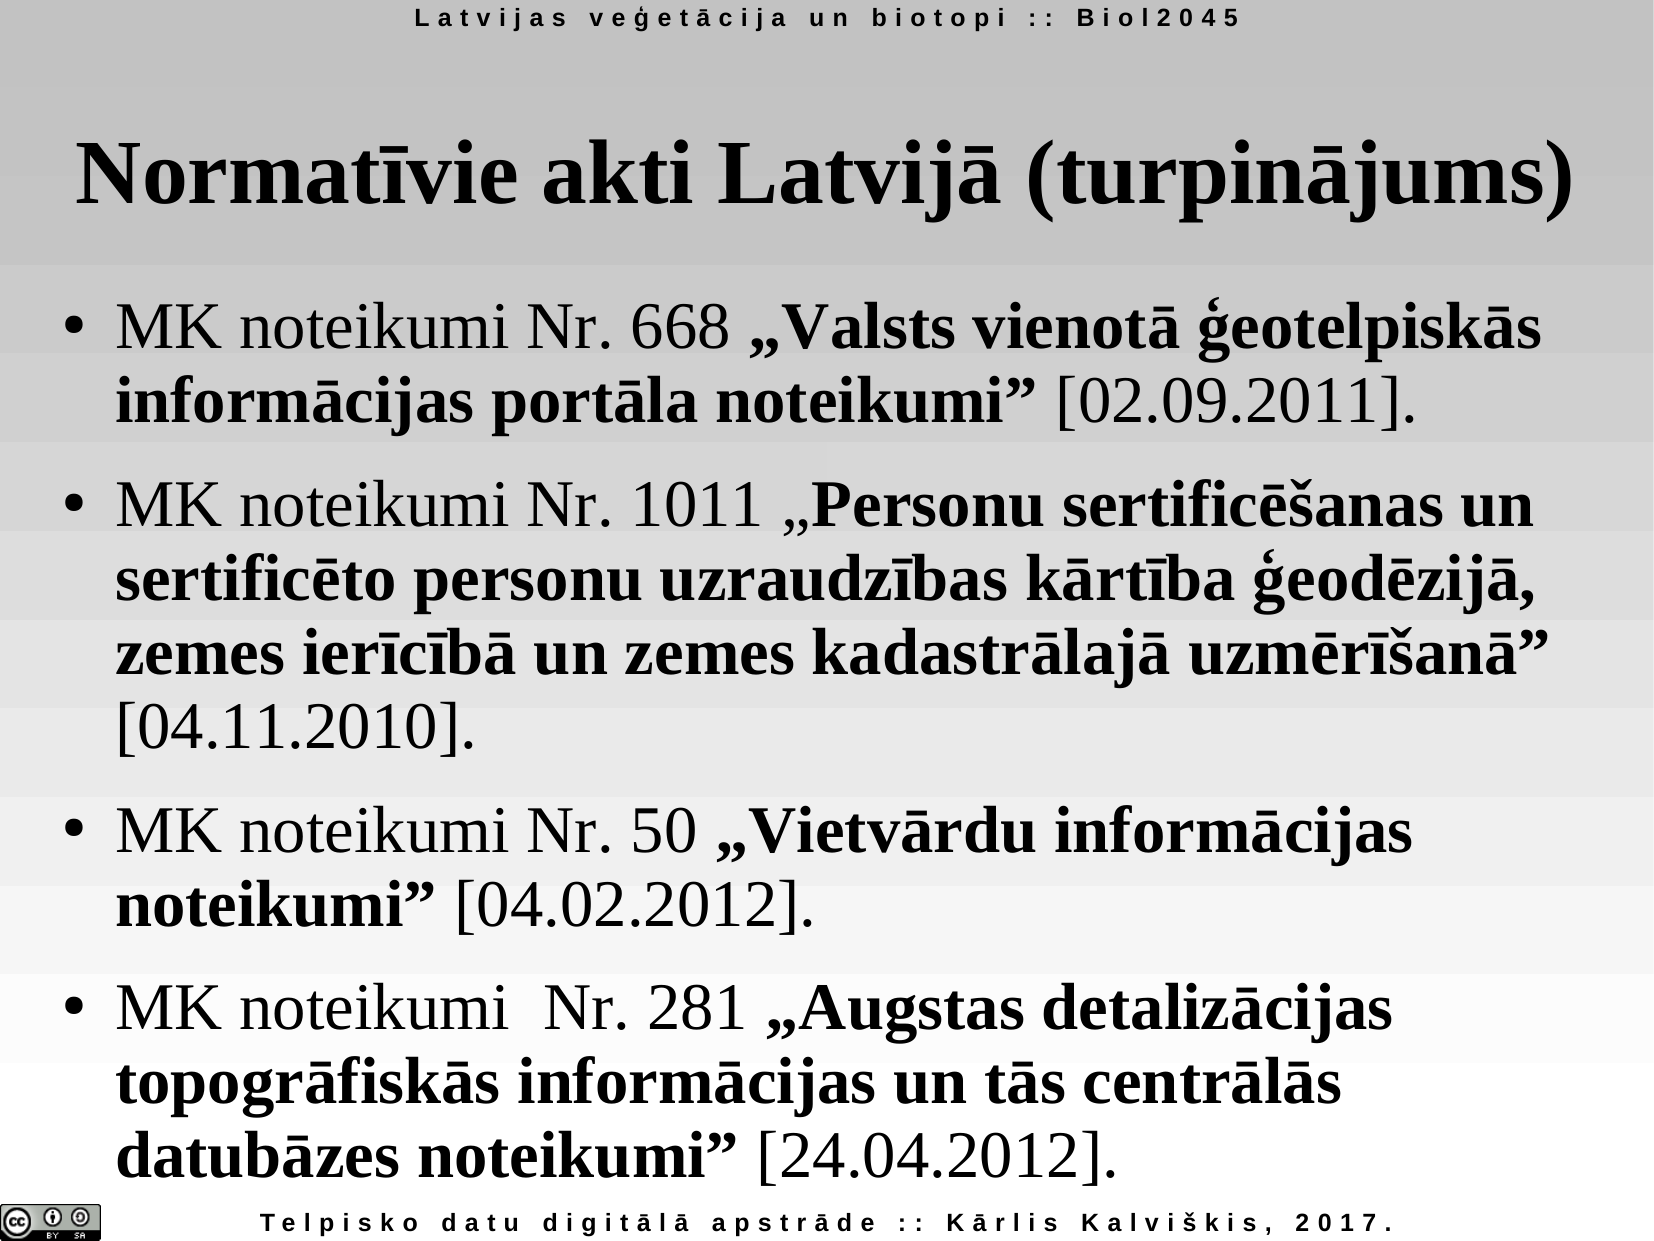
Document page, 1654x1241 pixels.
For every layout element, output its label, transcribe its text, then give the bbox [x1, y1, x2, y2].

picture [0, 0, 1654, 1241]
title Normatīvie akti Latvijā (turpinājums) [29, 49, 1625, 296]
list MK noteikumi Nr. 668 „Valsts vienotā ģeotelpiskās informācijas portāla noteikumi” [02.09.2011]. MK noteikumi Nr. 1011 „Personu sertificēšanas un sertificēto personu uzraudzības kārtība ģeodēzijā, zemes ierīcībā un zemes kadastrālajā uzmērīšanā” [04.11.2010]. MK noteikumi Nr. 50 „Vietvārdu informācijas noteikumi” [04.02.2012]. MK noteikumi Nr. 281 „Augstas detalizācijas topogrāfiskās informācijas un tās centrālās datubāzes noteikumi” [24.04.2012]. [44, 289, 1610, 1135]
